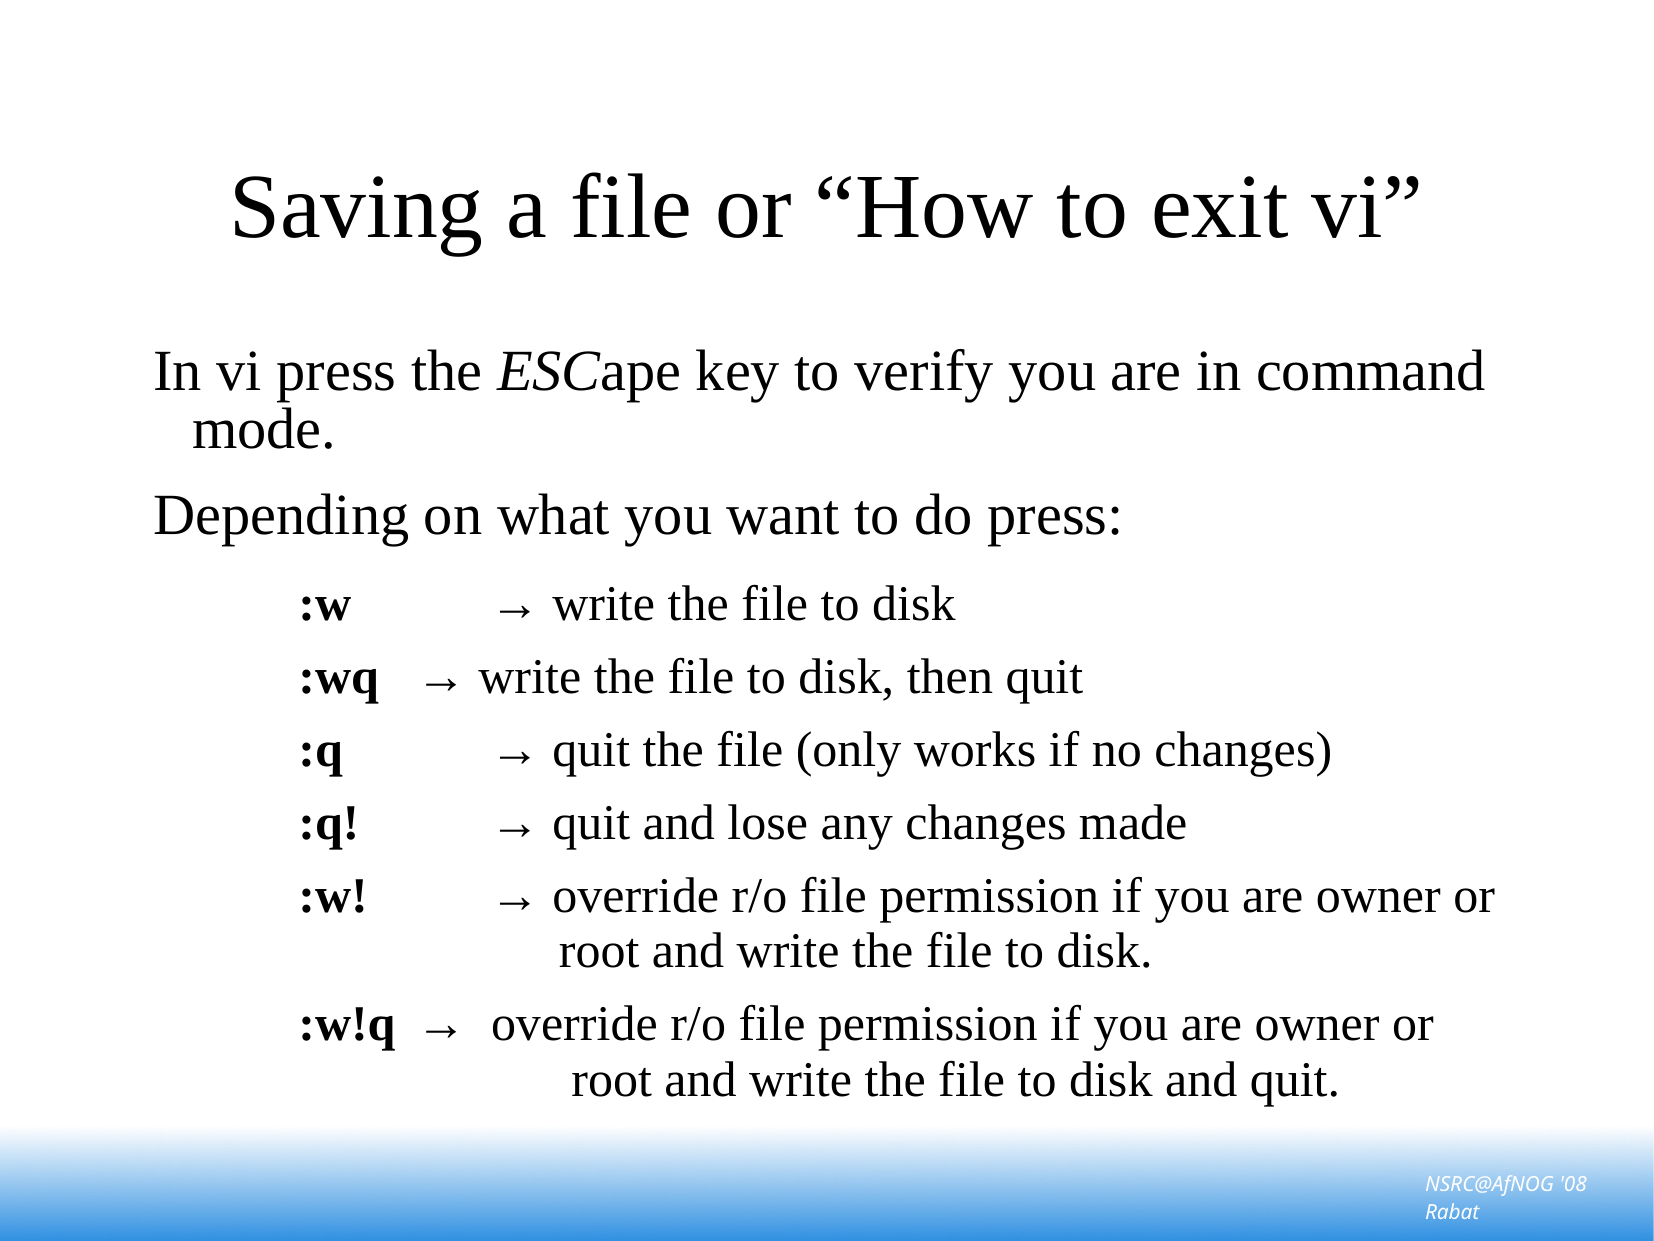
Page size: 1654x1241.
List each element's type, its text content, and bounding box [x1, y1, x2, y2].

title Saving a file or “How to exit vi” [121, 102, 1534, 311]
list In vi press the ESCape key to verify you are in command mode. Depending on what you want to do press: :w → write the file to disk :wq → write the file to disk, then quit :q → quit the file (only works if no changes) :q! → quit and lose any changes made :w! → override r/o file permission if you are owner or root and write the file to disk. :w!q → override r/o file permission if you are owner or root and write the file to disk and quit. [121, 344, 1534, 1135]
picture [0, 1124, 1654, 1241]
